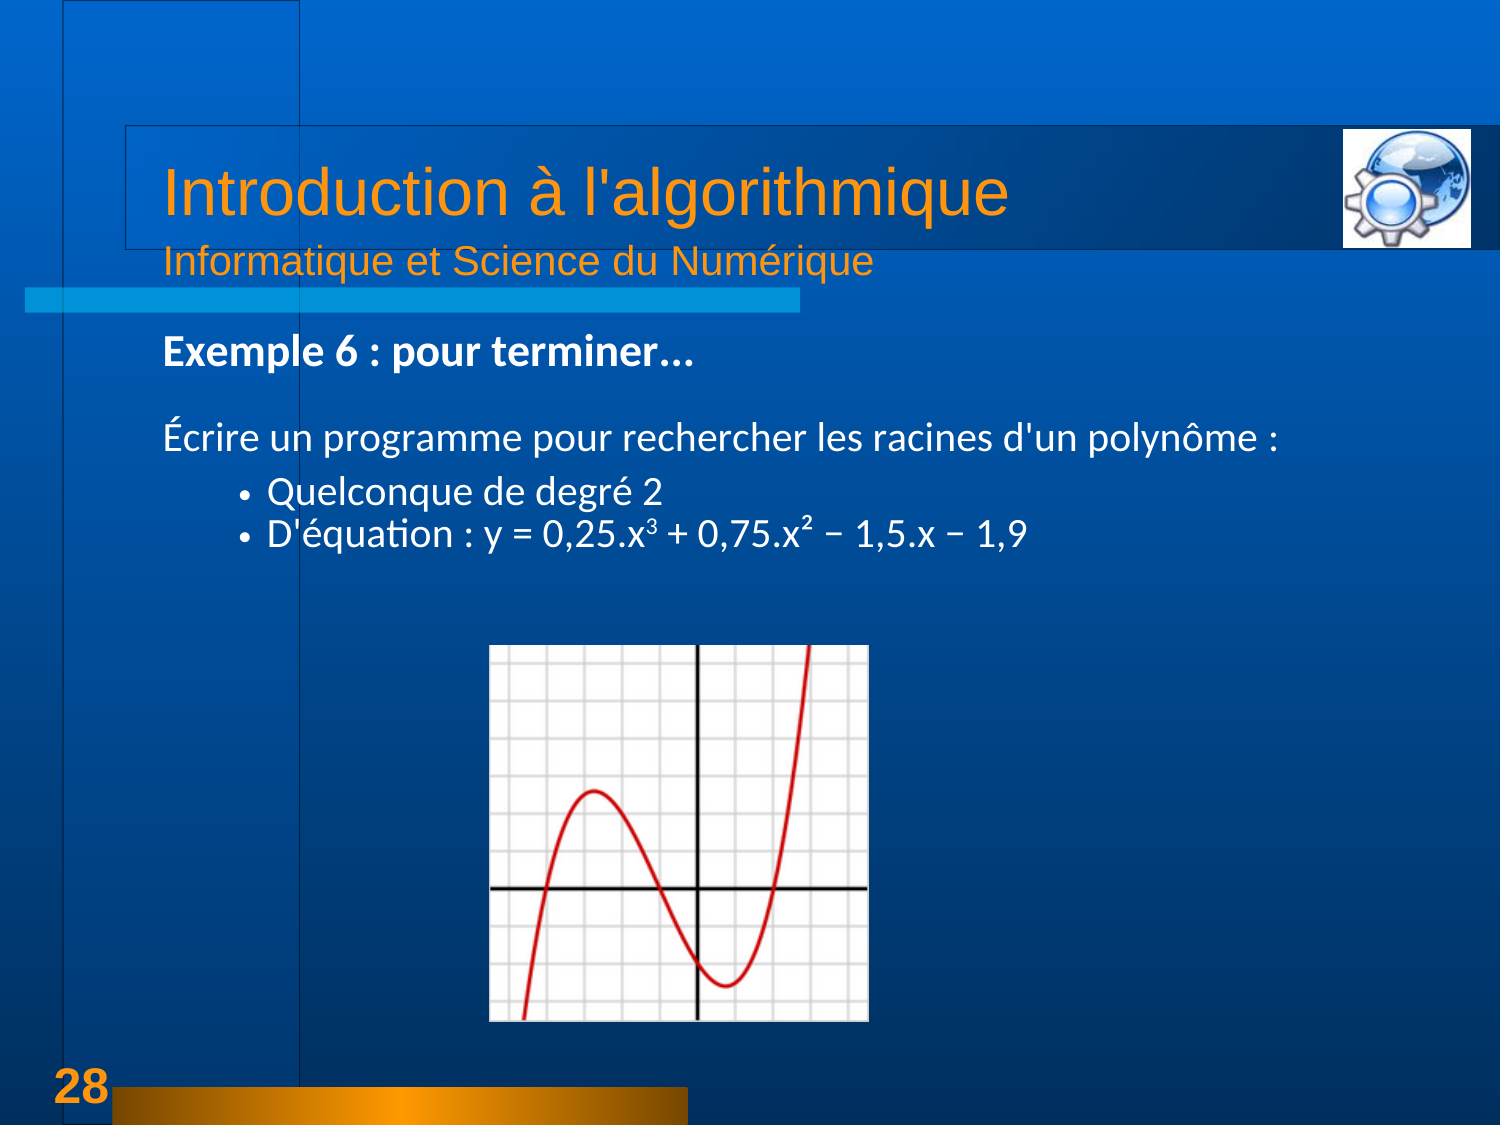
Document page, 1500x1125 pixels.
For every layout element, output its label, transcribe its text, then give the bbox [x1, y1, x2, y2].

text_box Exemple 6 : pour terminer... Écrire un programme pour rechercher les racines d'un polynôme : Quelconque de degré 2 D'équation : y = 0,25.x3 + 0,75.x² − 1,5.x − 1,9 [147, 324, 1418, 957]
picture [1343, 129, 1471, 248]
picture [489, 645, 869, 1022]
